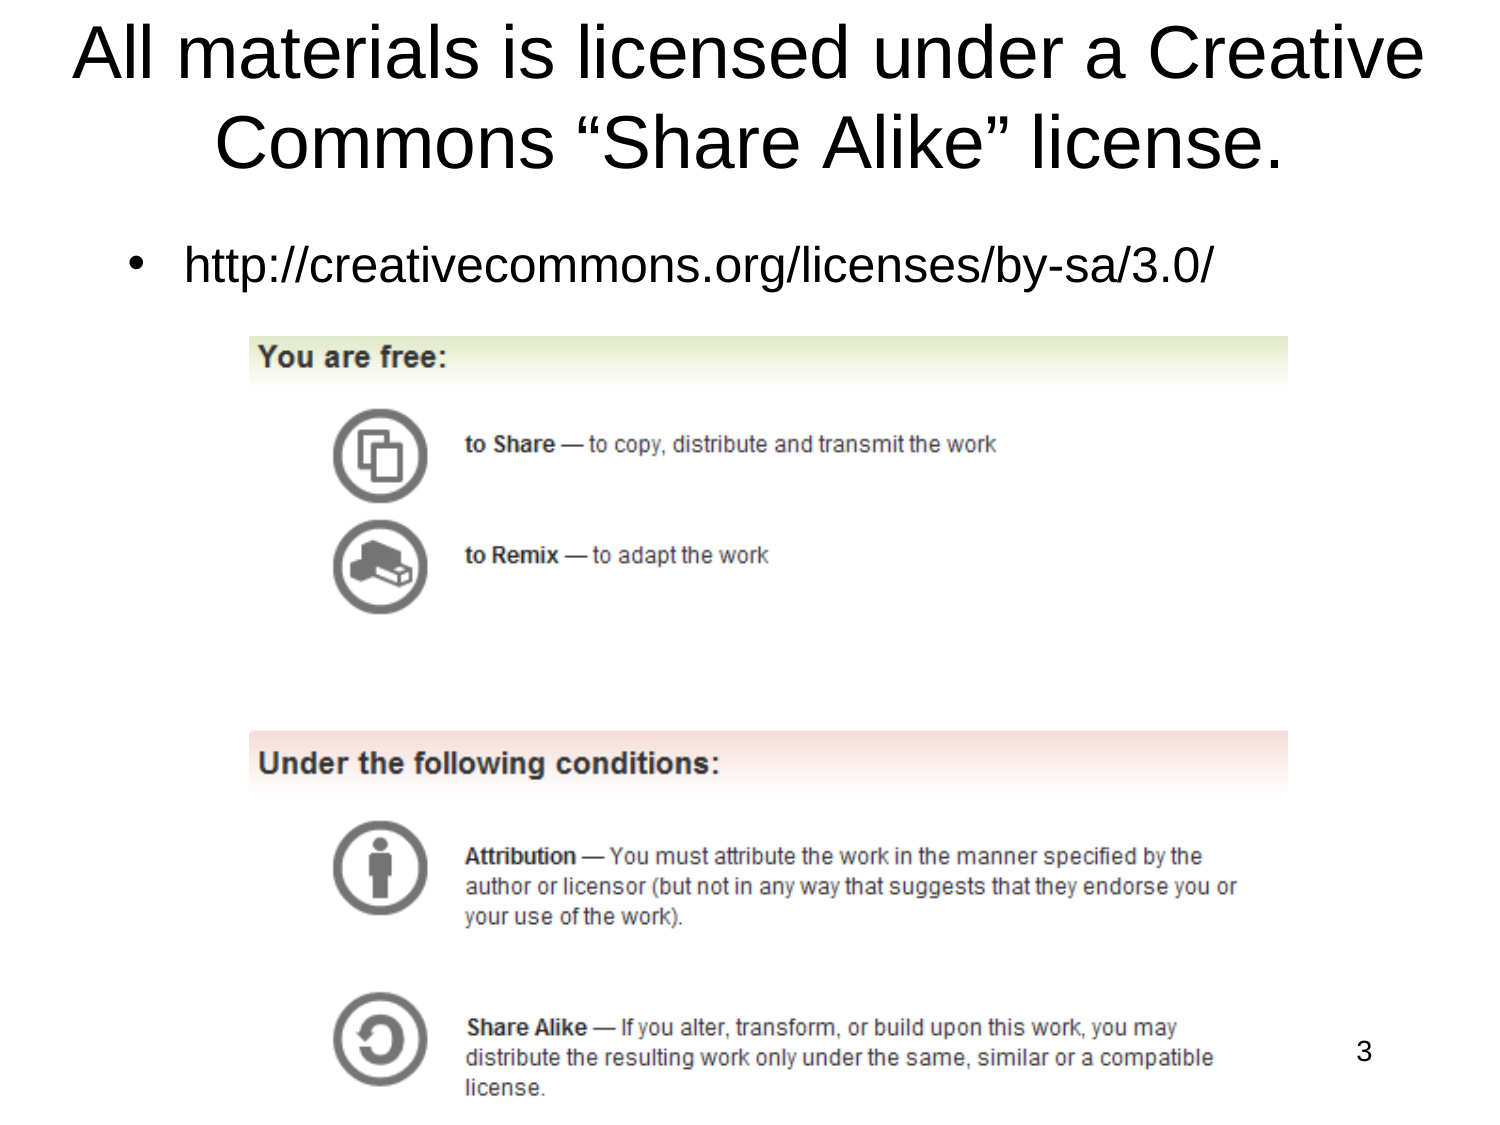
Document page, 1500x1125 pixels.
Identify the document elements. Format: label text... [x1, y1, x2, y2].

title All materials is licensed under a Creative Commons “Share Alike” license. [0, 0, 1500, 192]
text_box <number> [1288, 1025, 1388, 1101]
picture [249, 336, 1288, 1113]
list http://creativecommons.org/licenses/by-sa/3.0/ [112, 224, 1388, 901]
